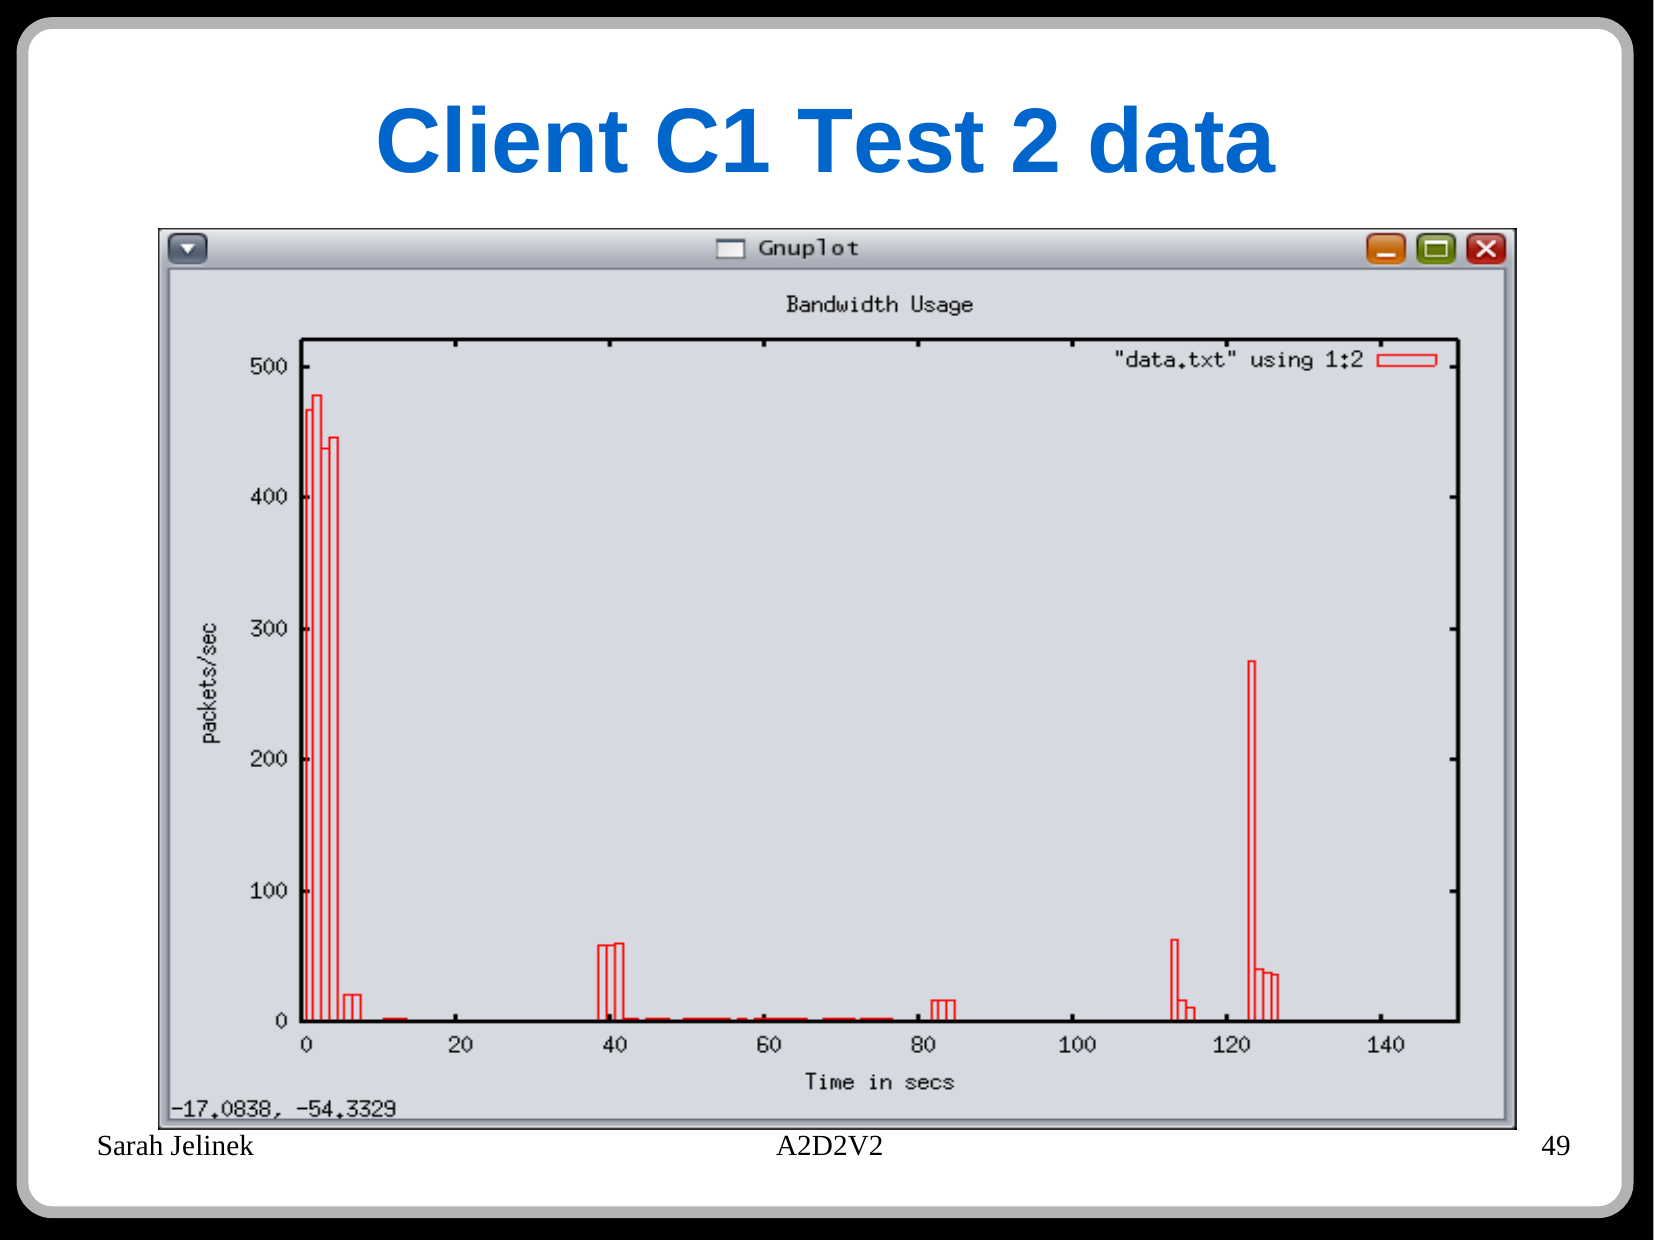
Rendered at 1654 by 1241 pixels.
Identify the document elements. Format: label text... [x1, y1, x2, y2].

picture [158, 228, 1517, 1130]
title Client C1 Test 2 data [71, 36, 1581, 244]
